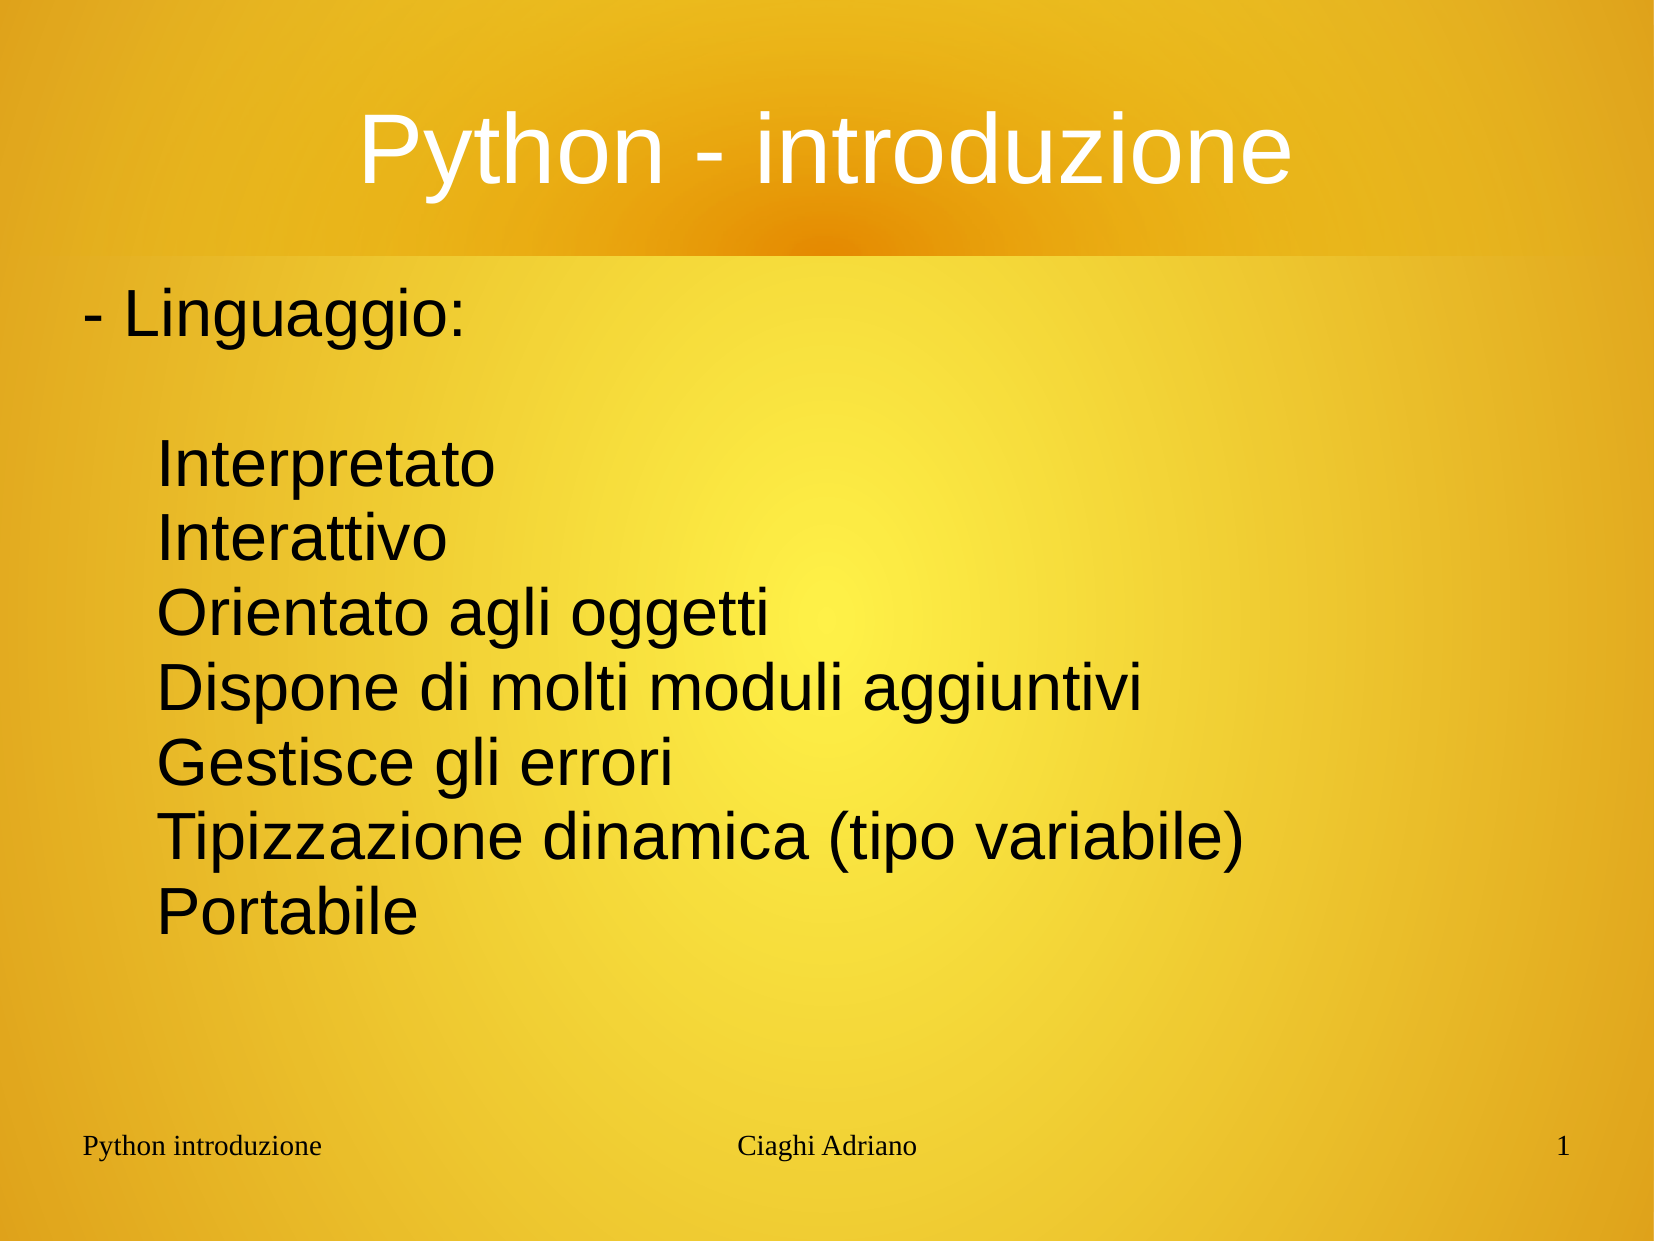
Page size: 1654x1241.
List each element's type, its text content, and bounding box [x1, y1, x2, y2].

title Python - introduzione [82, 47, 1571, 252]
subtitle - Linguaggio: Interpretato Interattivo Orientato agli oggetti Dispone di molti moduli aggiuntivi Gestisce gli errori Tipizzazione dinamica (tipo variabile) Portabile [82, 275, 1571, 1024]
